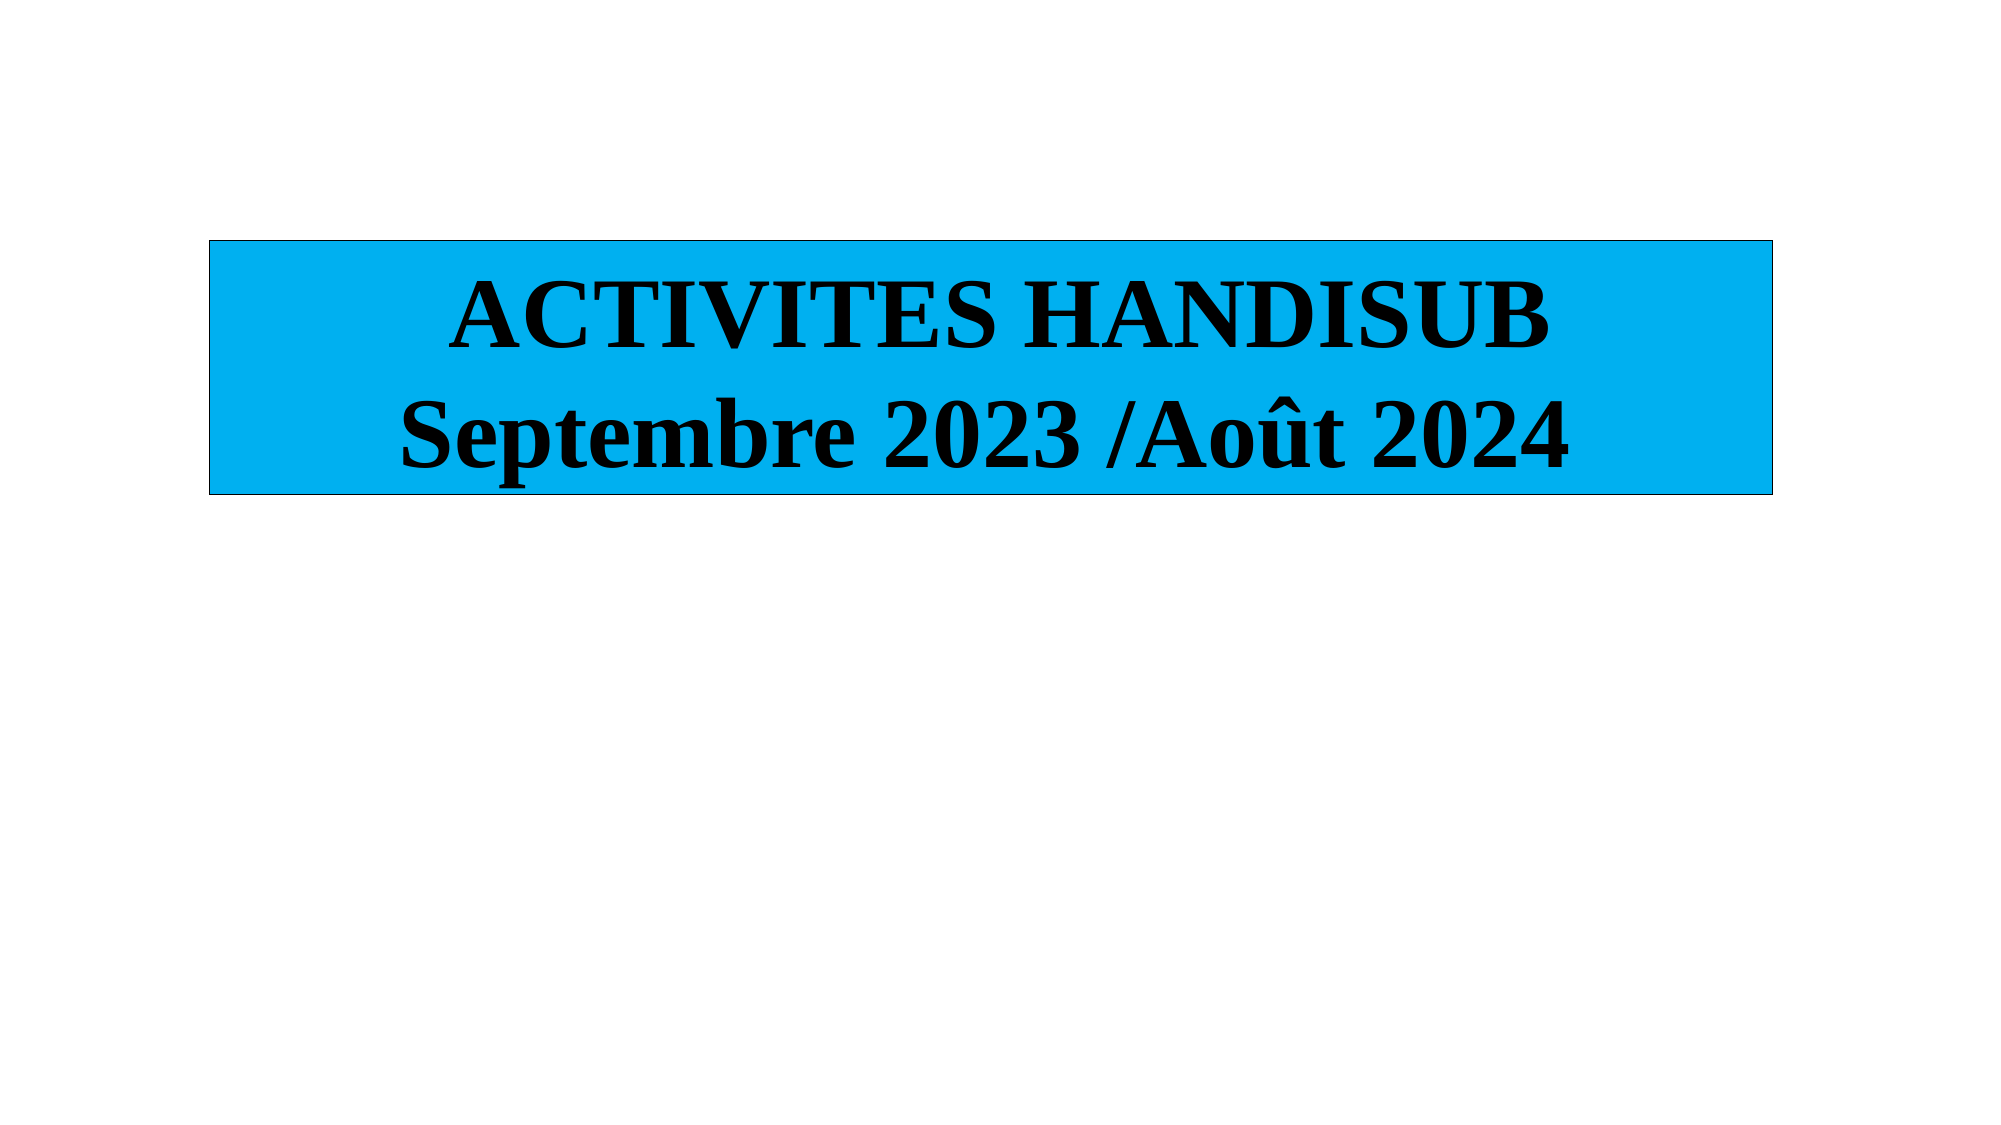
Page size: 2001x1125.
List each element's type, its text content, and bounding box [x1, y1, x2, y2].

text_box ACTIVITES HANDISUB Septembre 2023 /Août 2024 [209, 240, 1773, 495]
